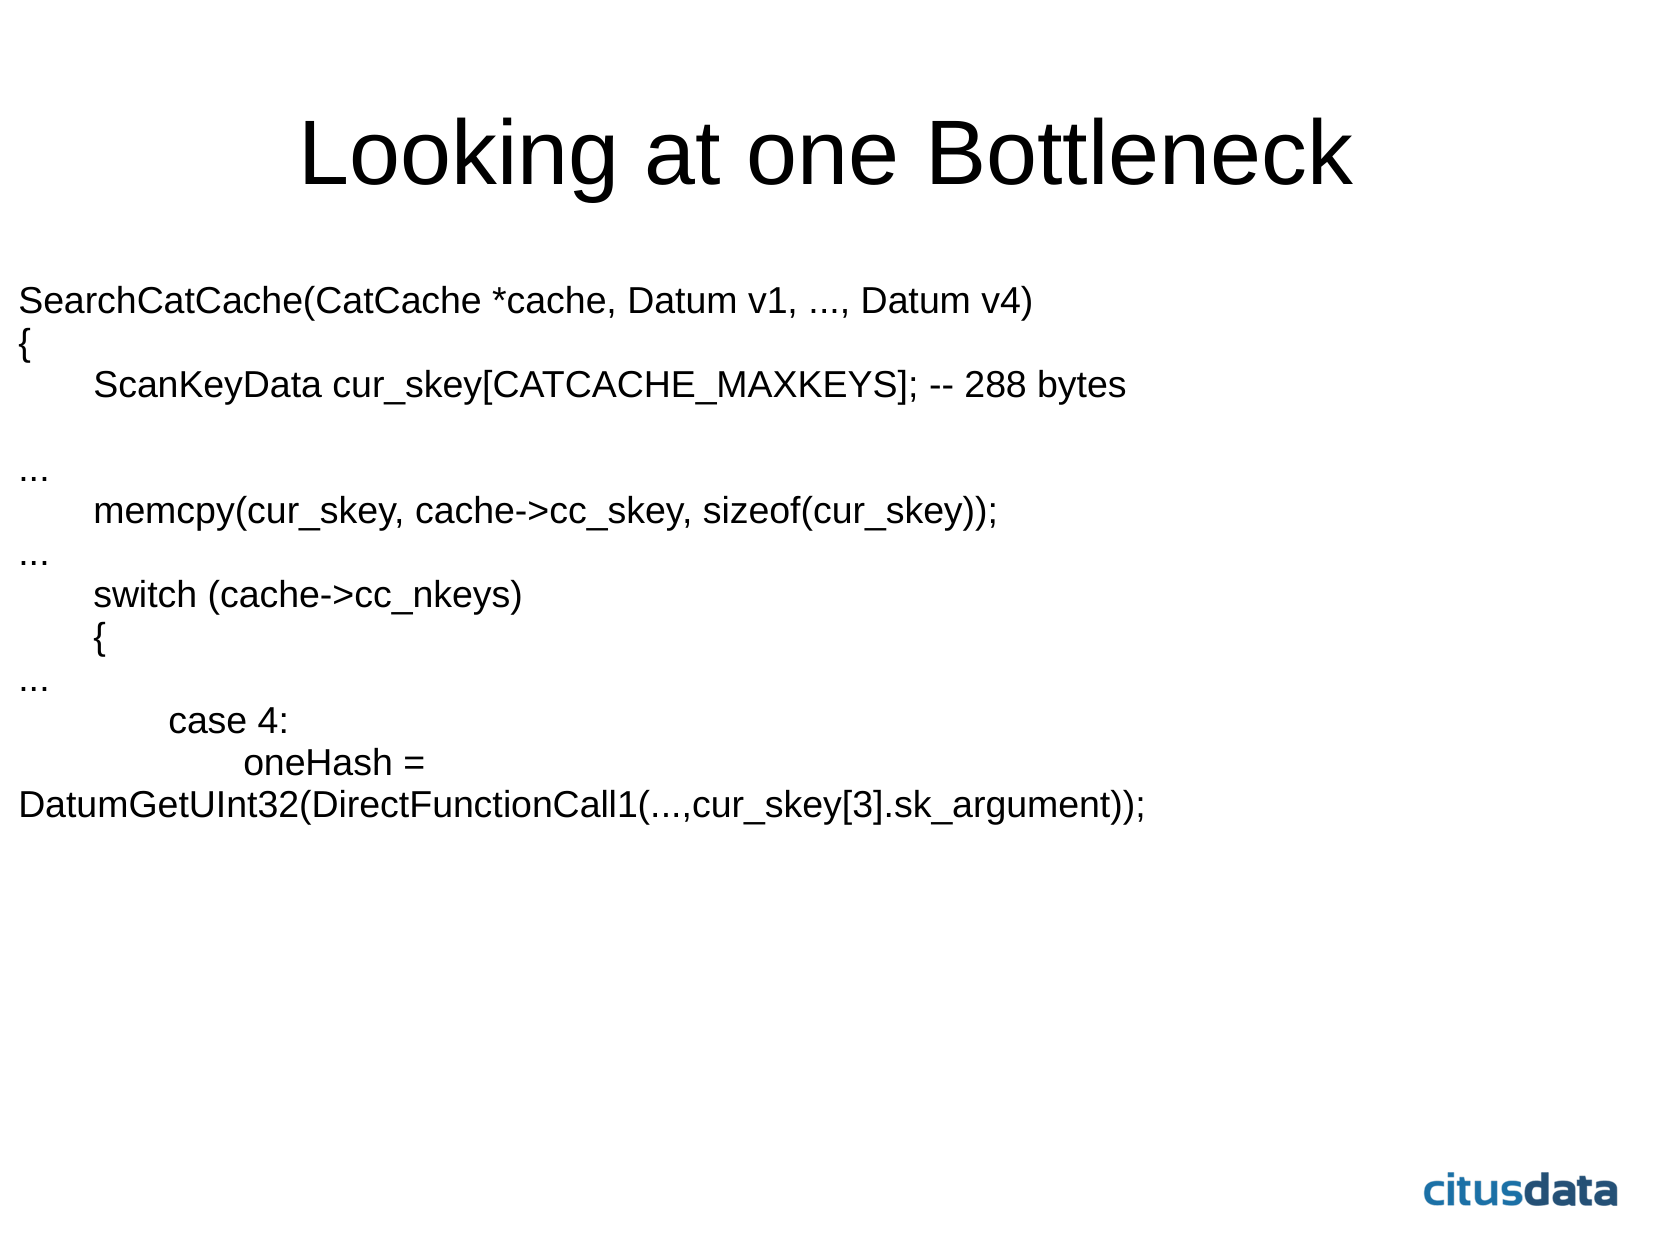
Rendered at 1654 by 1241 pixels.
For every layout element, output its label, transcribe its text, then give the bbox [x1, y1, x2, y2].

text_box SearchCatCache(CatCache *cache, Datum v1, ..., Datum v4) { ScanKeyData cur_skey[CATCACHE_MAXKEYS]; -- 288 bytes ... memcpy(cur_skey, cache->cc_skey, sizeof(cur_skey)); ... switch (cache->cc_nkeys) { ... case 4: oneHash = DatumGetUInt32(DirectFunctionCall1(...,cur_skey[3].sk_argument)); [3, 230, 1579, 834]
picture [1420, 1167, 1622, 1209]
title Looking at one Bottleneck [82, 49, 1571, 257]
